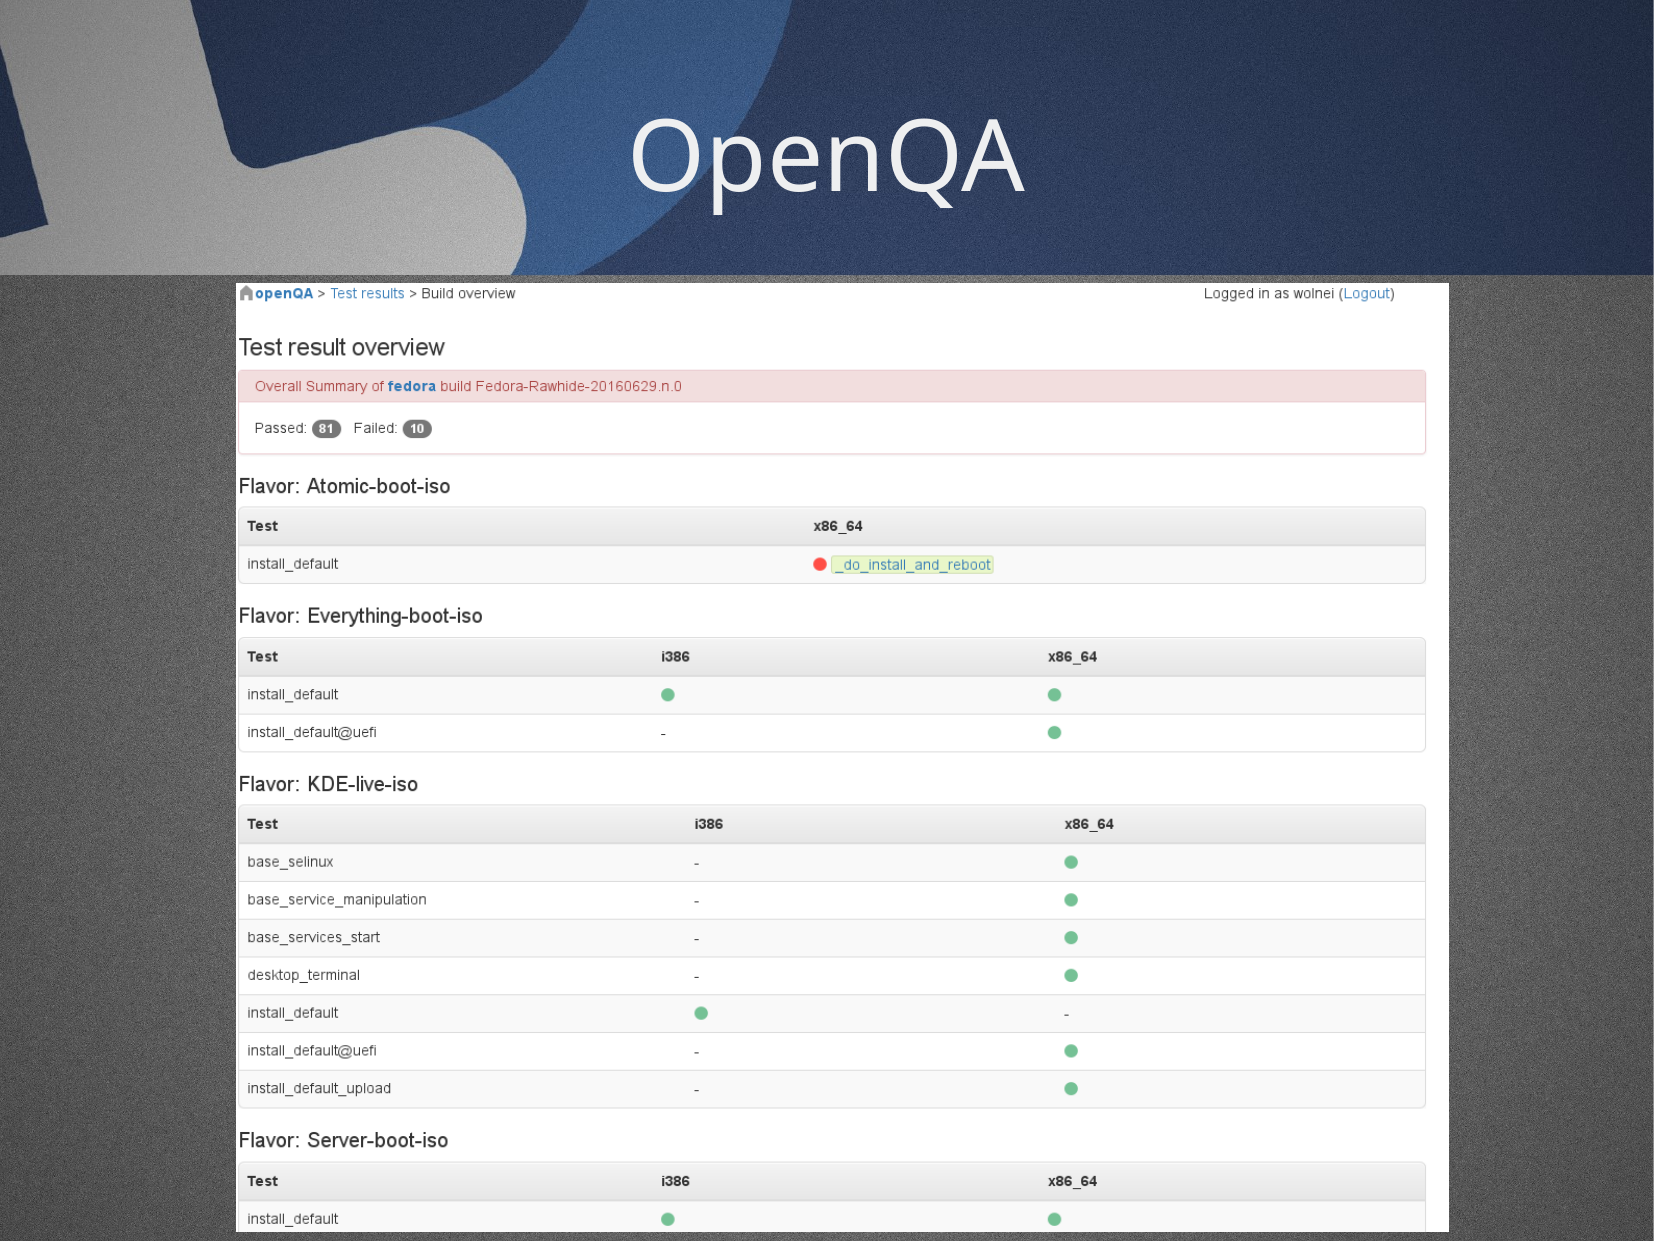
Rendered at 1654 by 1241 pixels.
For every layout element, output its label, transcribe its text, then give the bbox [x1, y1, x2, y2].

picture [0, 0, 1654, 1241]
title OpenQA [82, 49, 1571, 257]
